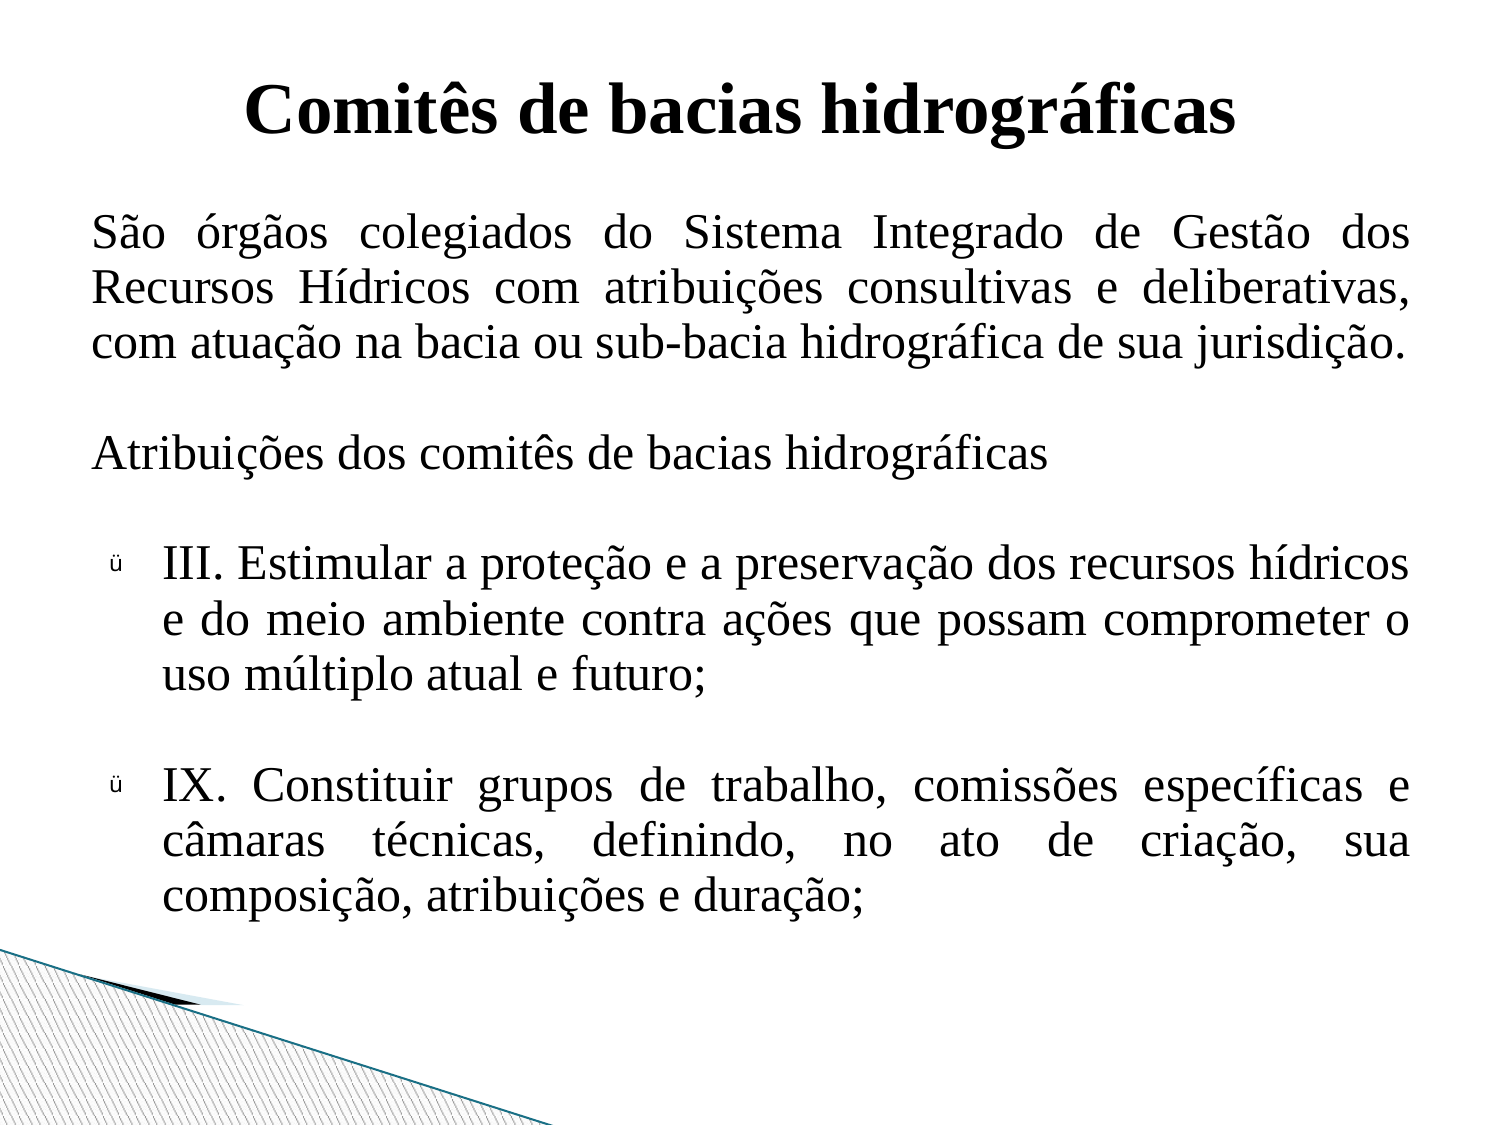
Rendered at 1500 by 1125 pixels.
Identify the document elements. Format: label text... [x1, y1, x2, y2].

list São órgãos colegiados do Sistema Integrado de Gestão dos Recursos Hídricos com atribuições consultivas e deliberativas, com atuação na bacia ou sub-bacia hidrográfica de sua jurisdição. Atribuições dos comitês de bacias hidrográficas III. Estimular a proteção e a preservação dos recursos hídricos e do meio ambiente contra ações que possam comprometer o uso múltiplo atual e futuro; IX. Constituir grupos de trabalho, comissões específicas e câmaras técnicas, definindo, no ato de criação, sua composição, atribuições e duração; [76, 196, 1427, 939]
title Comitês de bacias hidrográficas [75, 45, 1425, 173]
picture [0, 952, 543, 1125]
